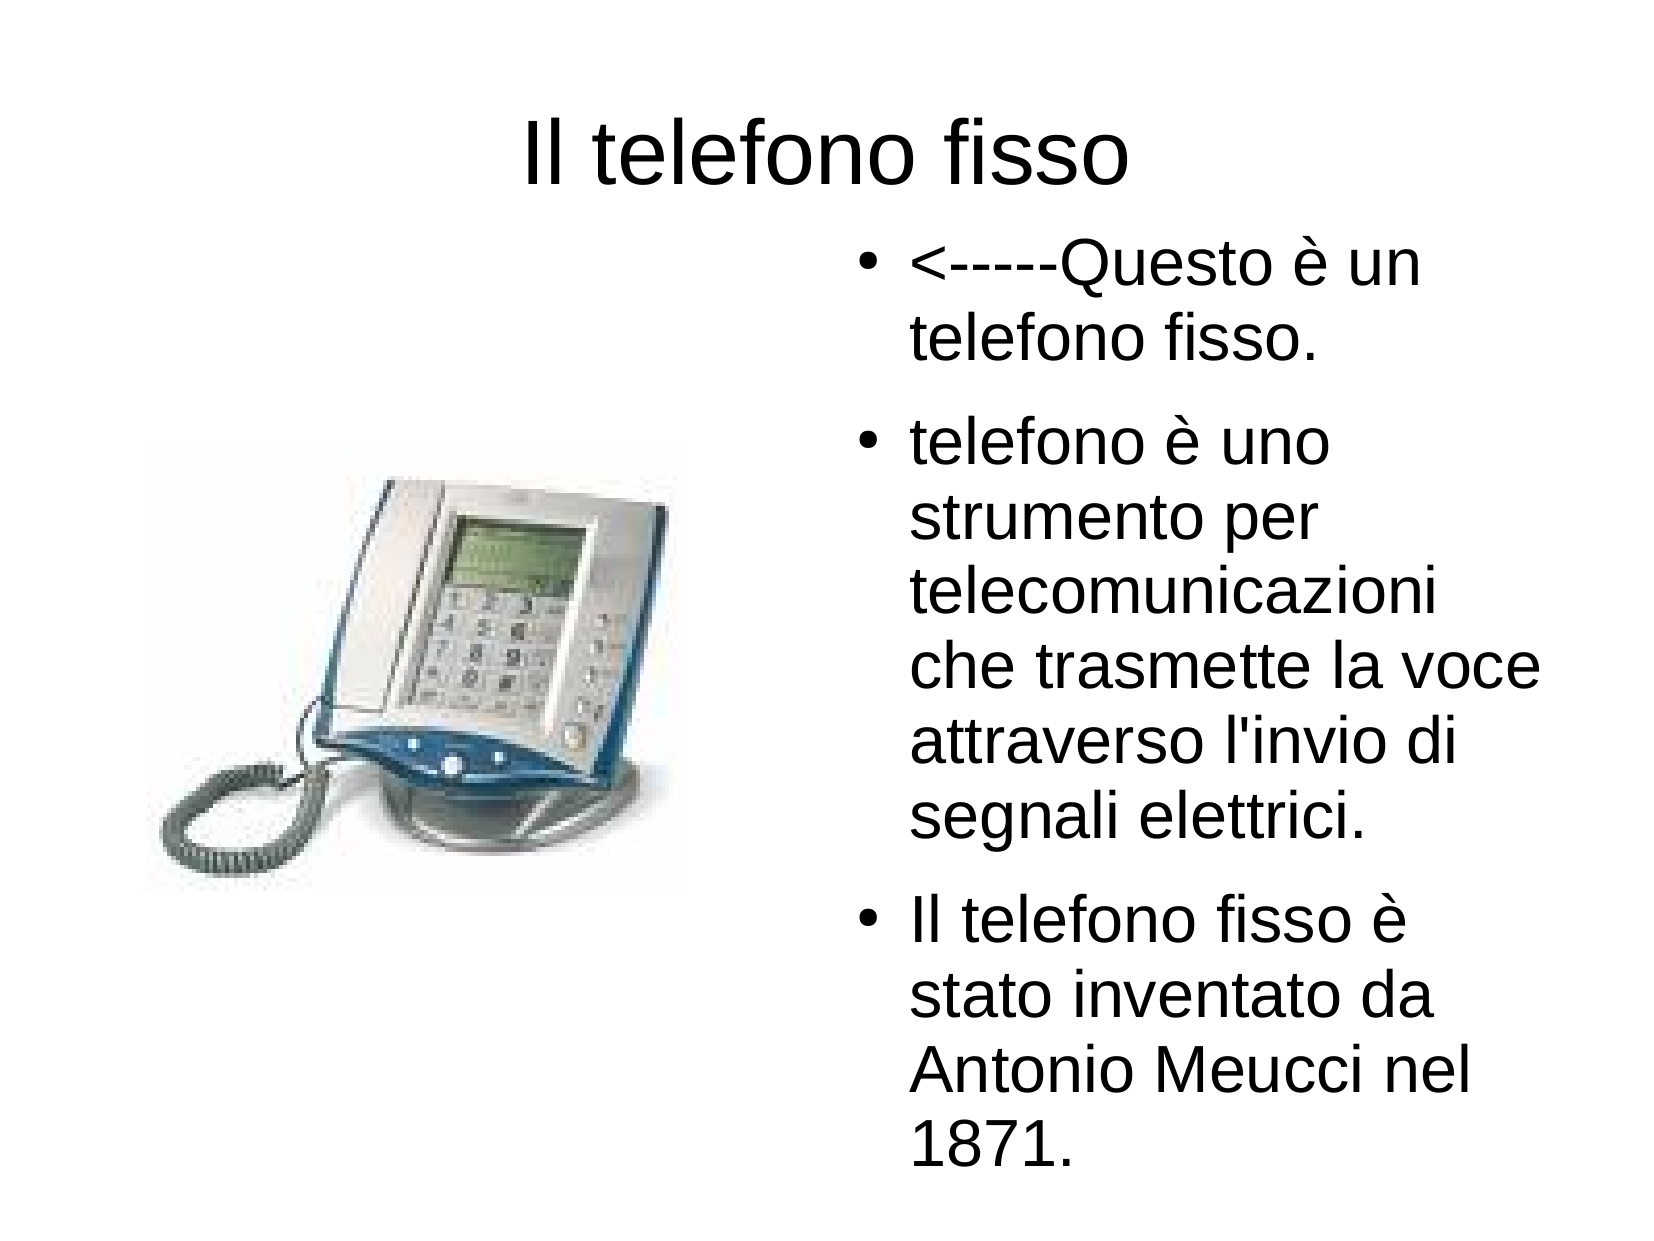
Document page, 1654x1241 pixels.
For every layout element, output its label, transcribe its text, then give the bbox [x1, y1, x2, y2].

picture [147, 442, 686, 891]
title Il telefono fisso [82, 56, 1571, 250]
list <-----Questo è un telefono fisso. telefono è uno strumento per telecomunicazioni che trasmette la voce attraverso l'invio di segnali elettrici. Il telefono fisso è stato inventato da Antonio Meucci nel 1871. [838, 224, 1565, 1182]
